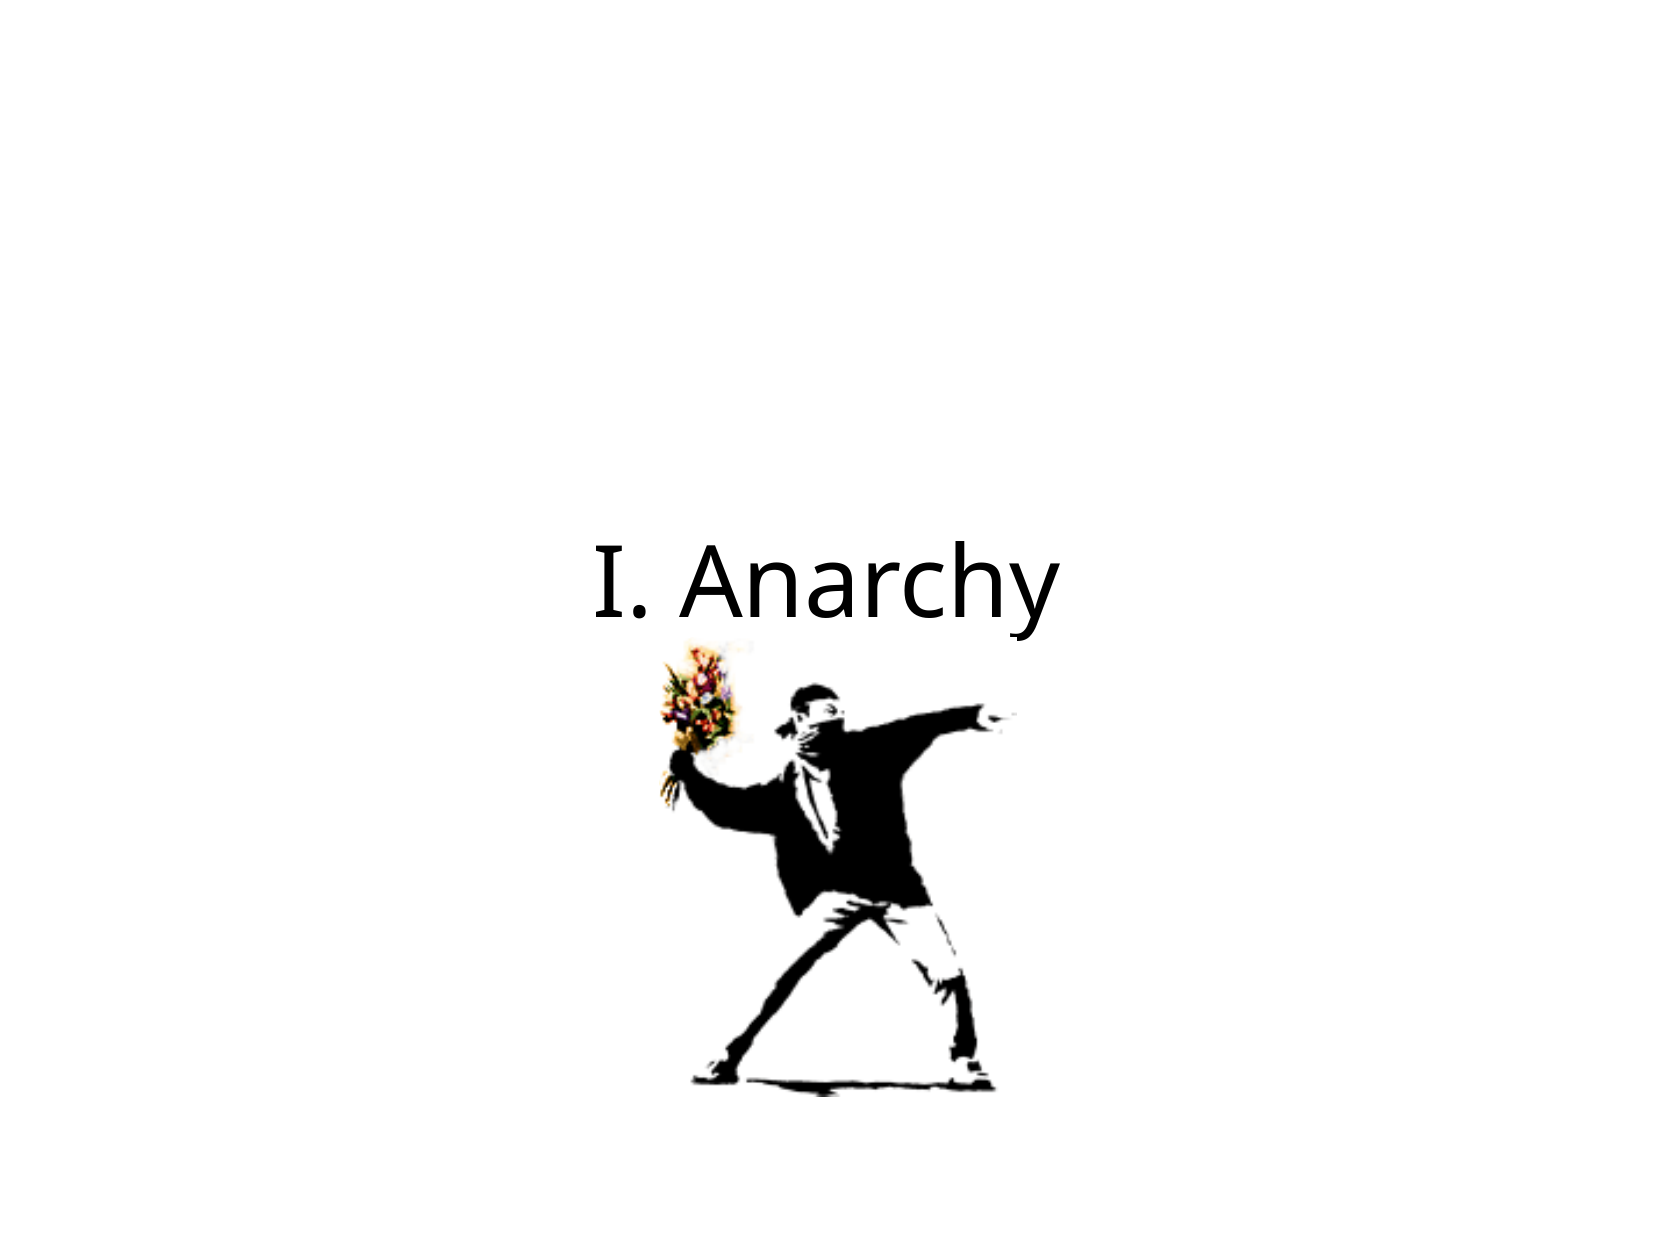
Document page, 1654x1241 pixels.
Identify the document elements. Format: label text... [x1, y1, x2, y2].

picture [659, 637, 1017, 1097]
subtitle I. Anarchy [82, 56, 1571, 1102]
